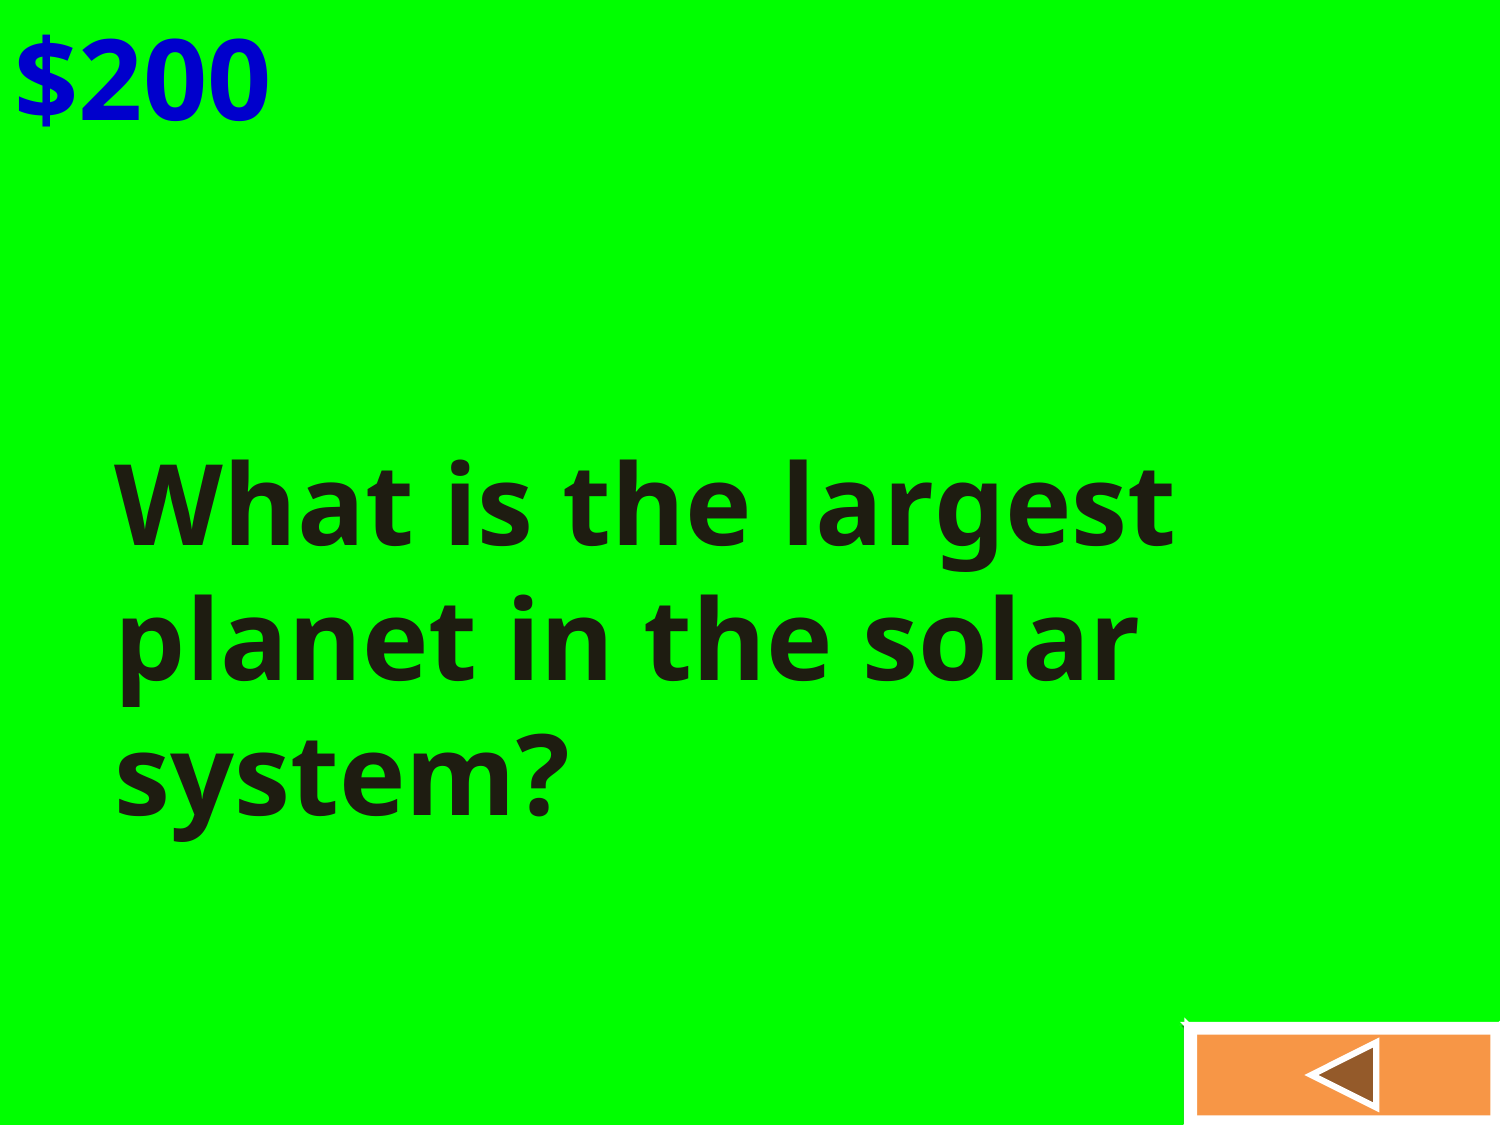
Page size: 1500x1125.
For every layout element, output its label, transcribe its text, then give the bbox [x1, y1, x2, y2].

text_box [1189, 1025, 1500, 1125]
text_box $200 [0, 0, 1426, 151]
text_box What is the largest planet in the solar system? [99, 424, 1500, 846]
